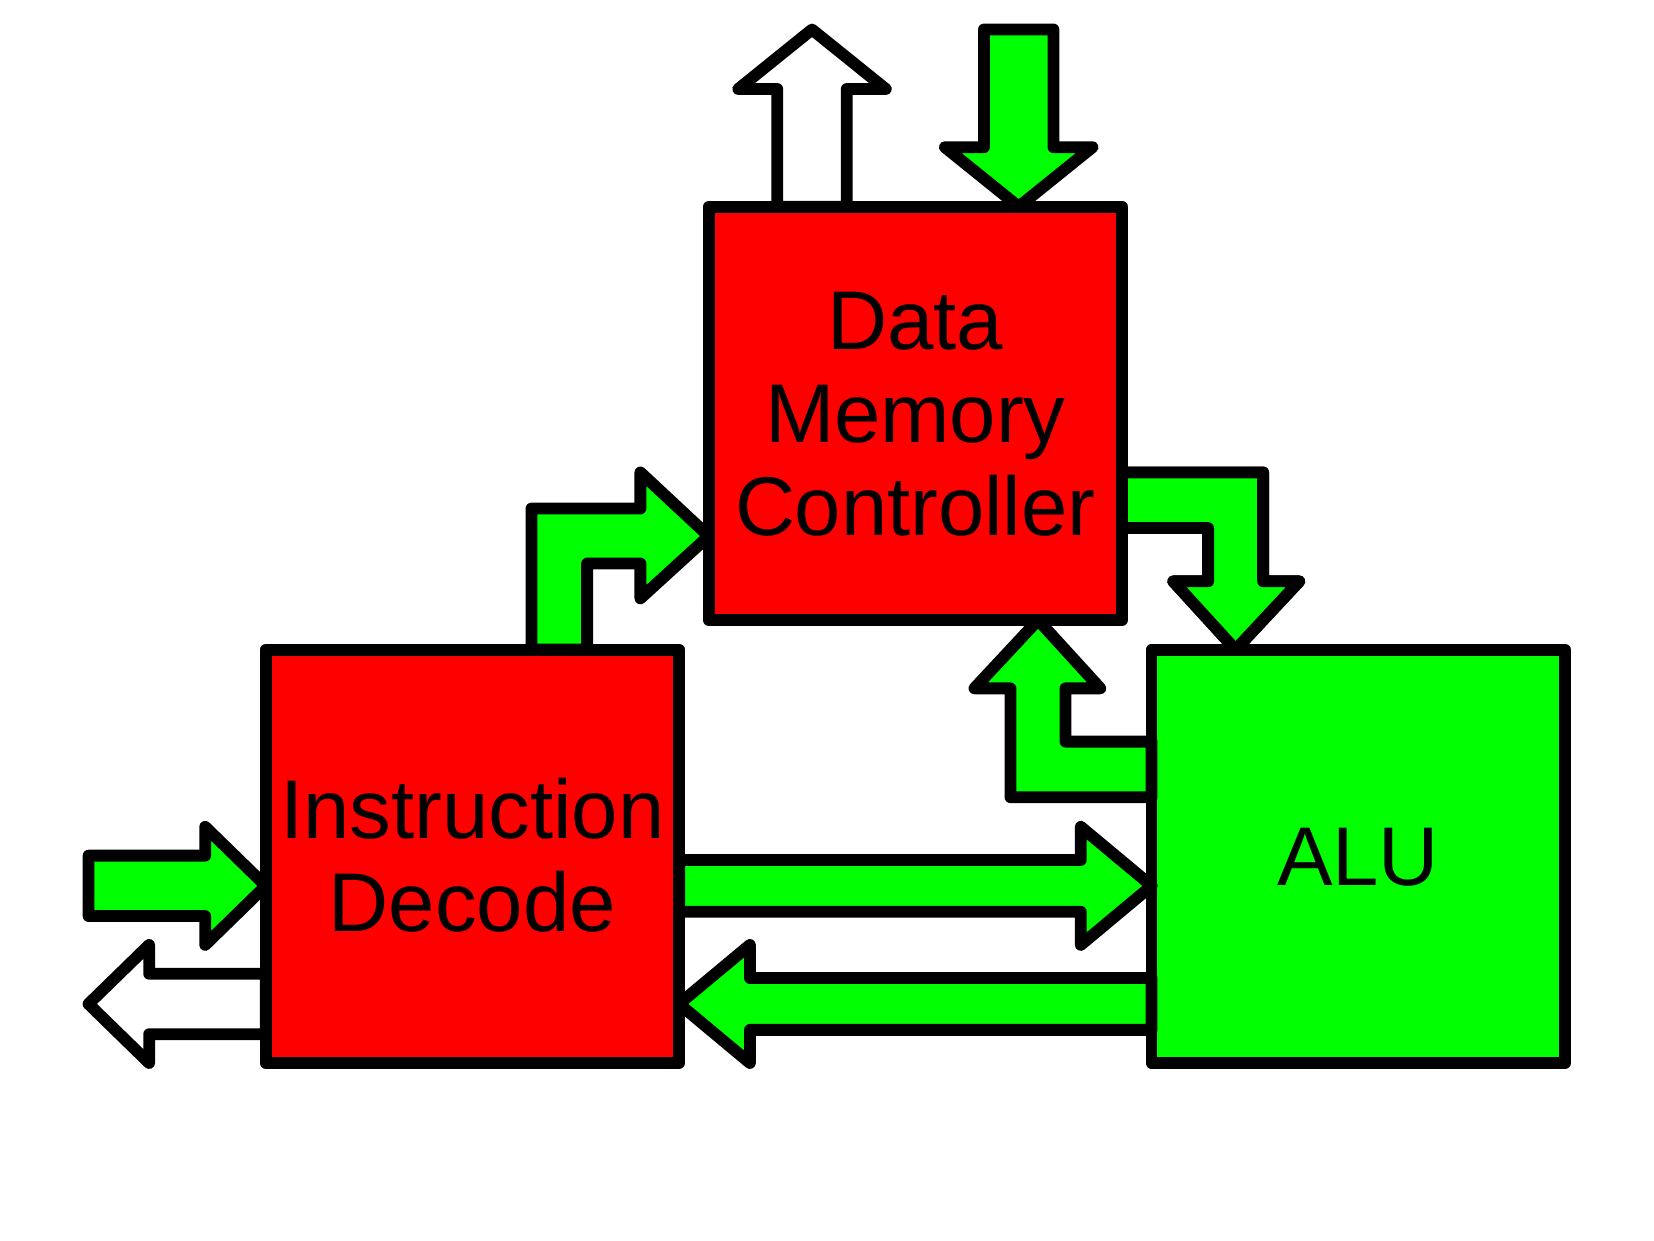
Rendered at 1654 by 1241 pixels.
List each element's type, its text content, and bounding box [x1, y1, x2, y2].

text_box [88, 826, 266, 945]
text_box [88, 944, 266, 1064]
text_box ALU [1151, 649, 1565, 1063]
text_box [738, 29, 886, 207]
text_box [679, 826, 1152, 945]
text_box [679, 944, 1152, 1064]
text_box [531, 472, 709, 650]
text_box Instruction Decode [265, 649, 680, 1063]
text_box Data Memory Controller [708, 206, 1123, 621]
text_box [944, 29, 1093, 207]
text_box [974, 620, 1152, 798]
text_box [1122, 472, 1300, 650]
